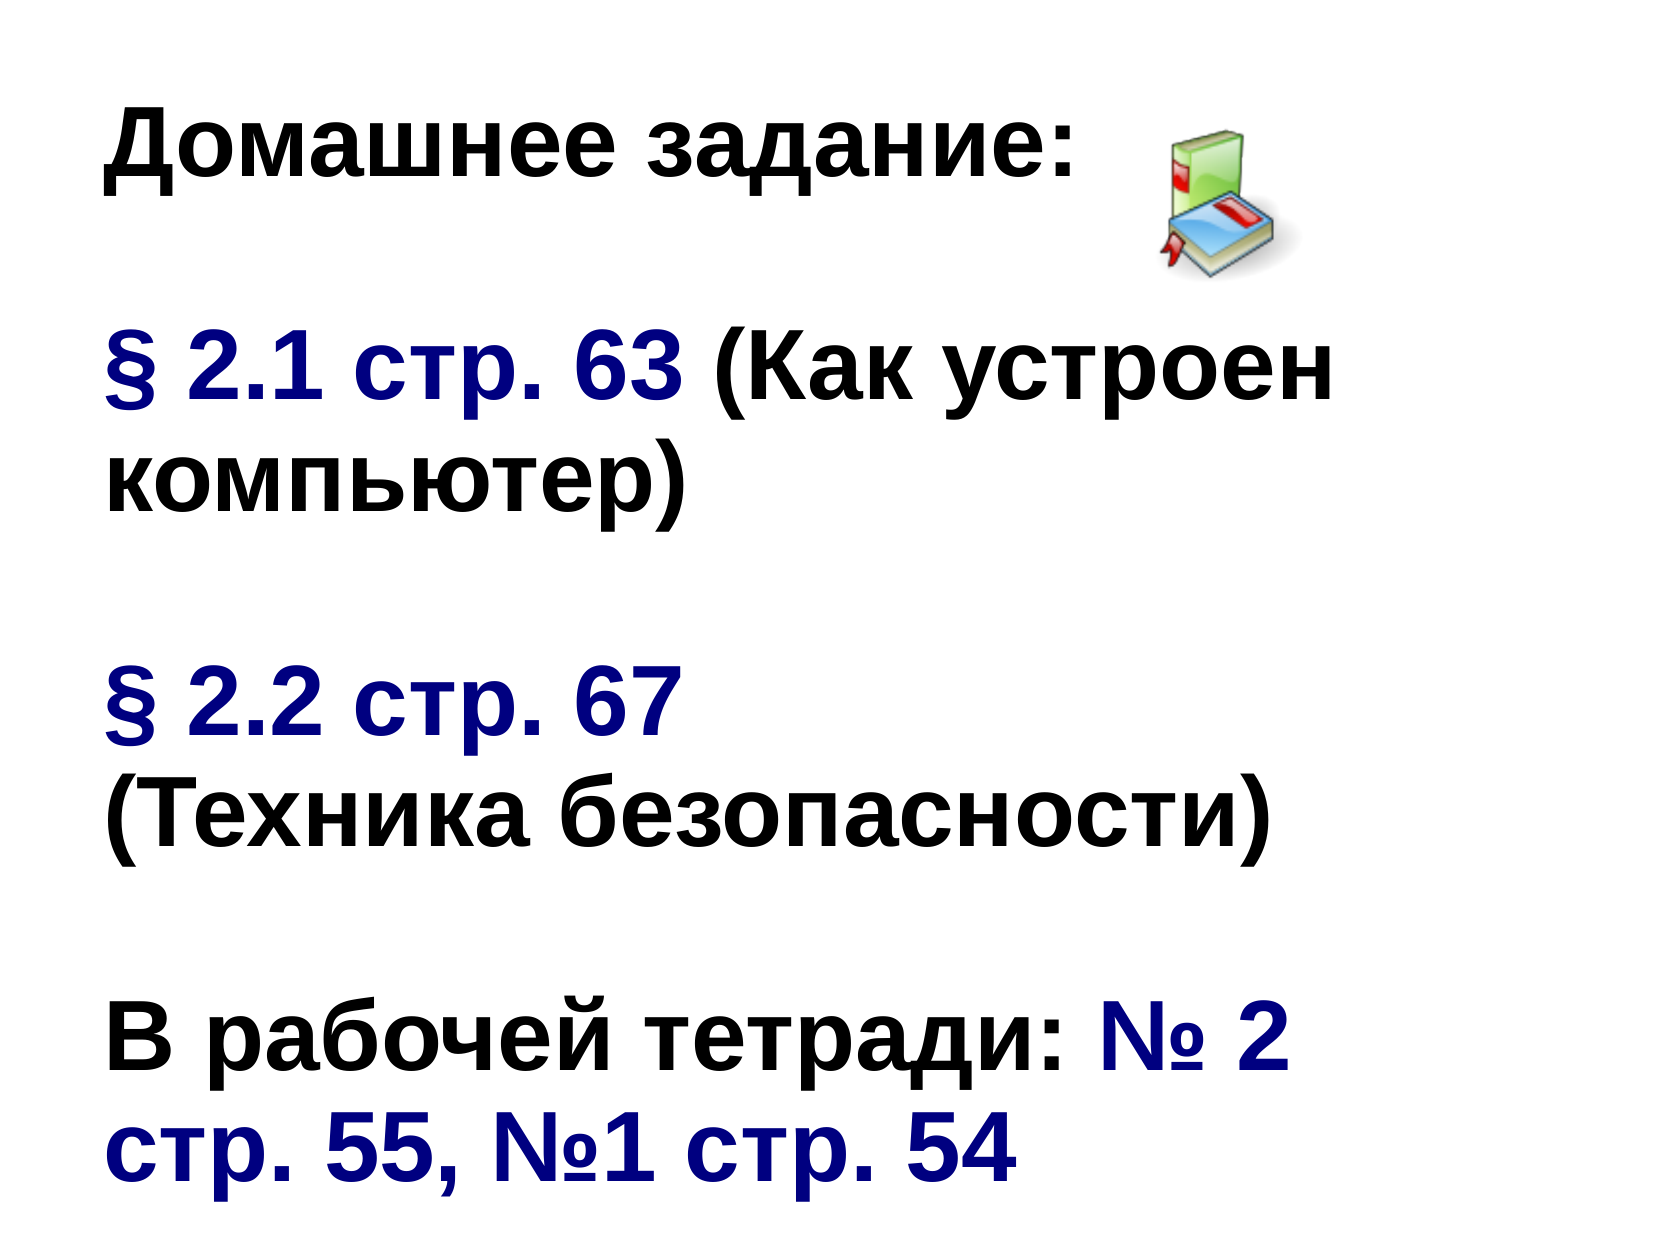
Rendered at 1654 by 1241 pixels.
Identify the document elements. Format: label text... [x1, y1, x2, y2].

picture [1151, 118, 1307, 296]
text_box Домашнее задание: § 2.1 стр. 63 (Как устроен компьютер) § 2.2 стр. 67 (Техника безопасности) В рабочей тетради: № 2 стр. 55, №1 стр. 54 [88, 78, 1536, 1211]
